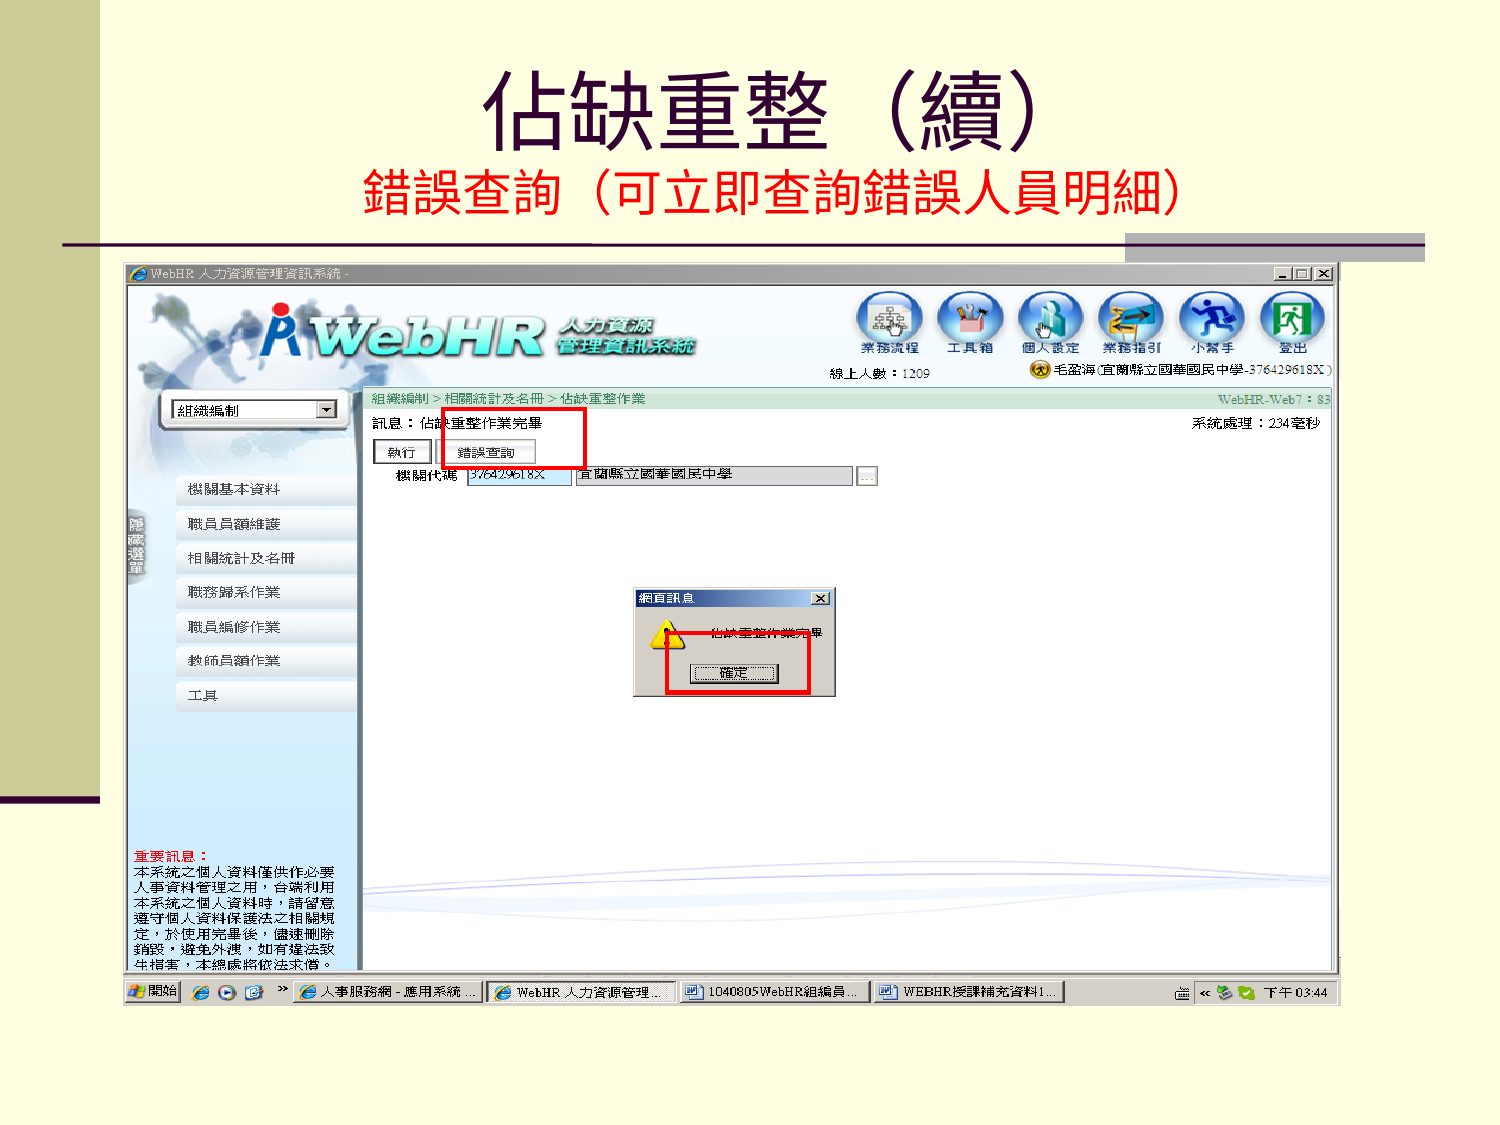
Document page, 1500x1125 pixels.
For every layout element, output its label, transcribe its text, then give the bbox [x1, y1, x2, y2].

title 佔缺重整（續） 錯誤查詢（可立即查詢錯誤人員明細） [150, 45, 1426, 234]
picture [123, 262, 1341, 1006]
